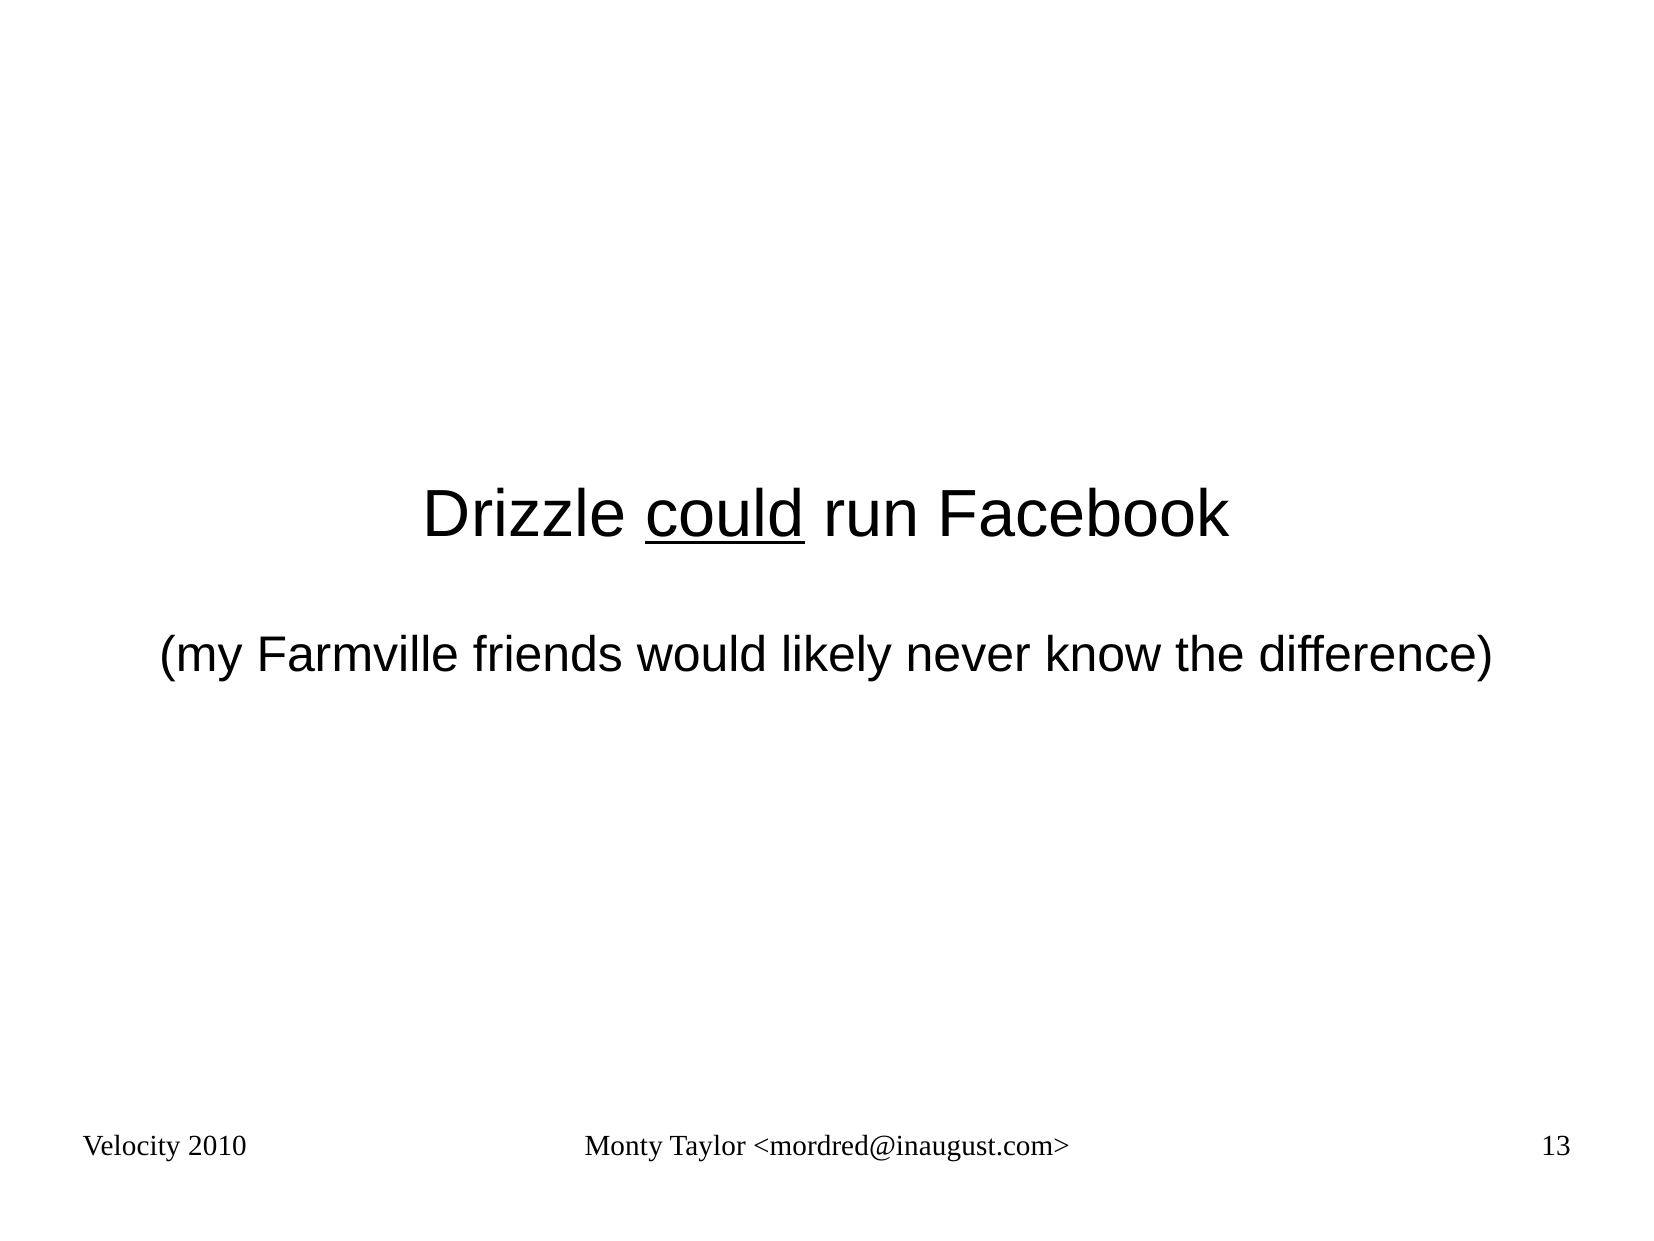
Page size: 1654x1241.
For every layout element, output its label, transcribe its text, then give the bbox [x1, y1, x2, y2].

subtitle Drizzle could run Facebook (my Farmville friends would likely never know the difference) [82, 56, 1571, 1102]
